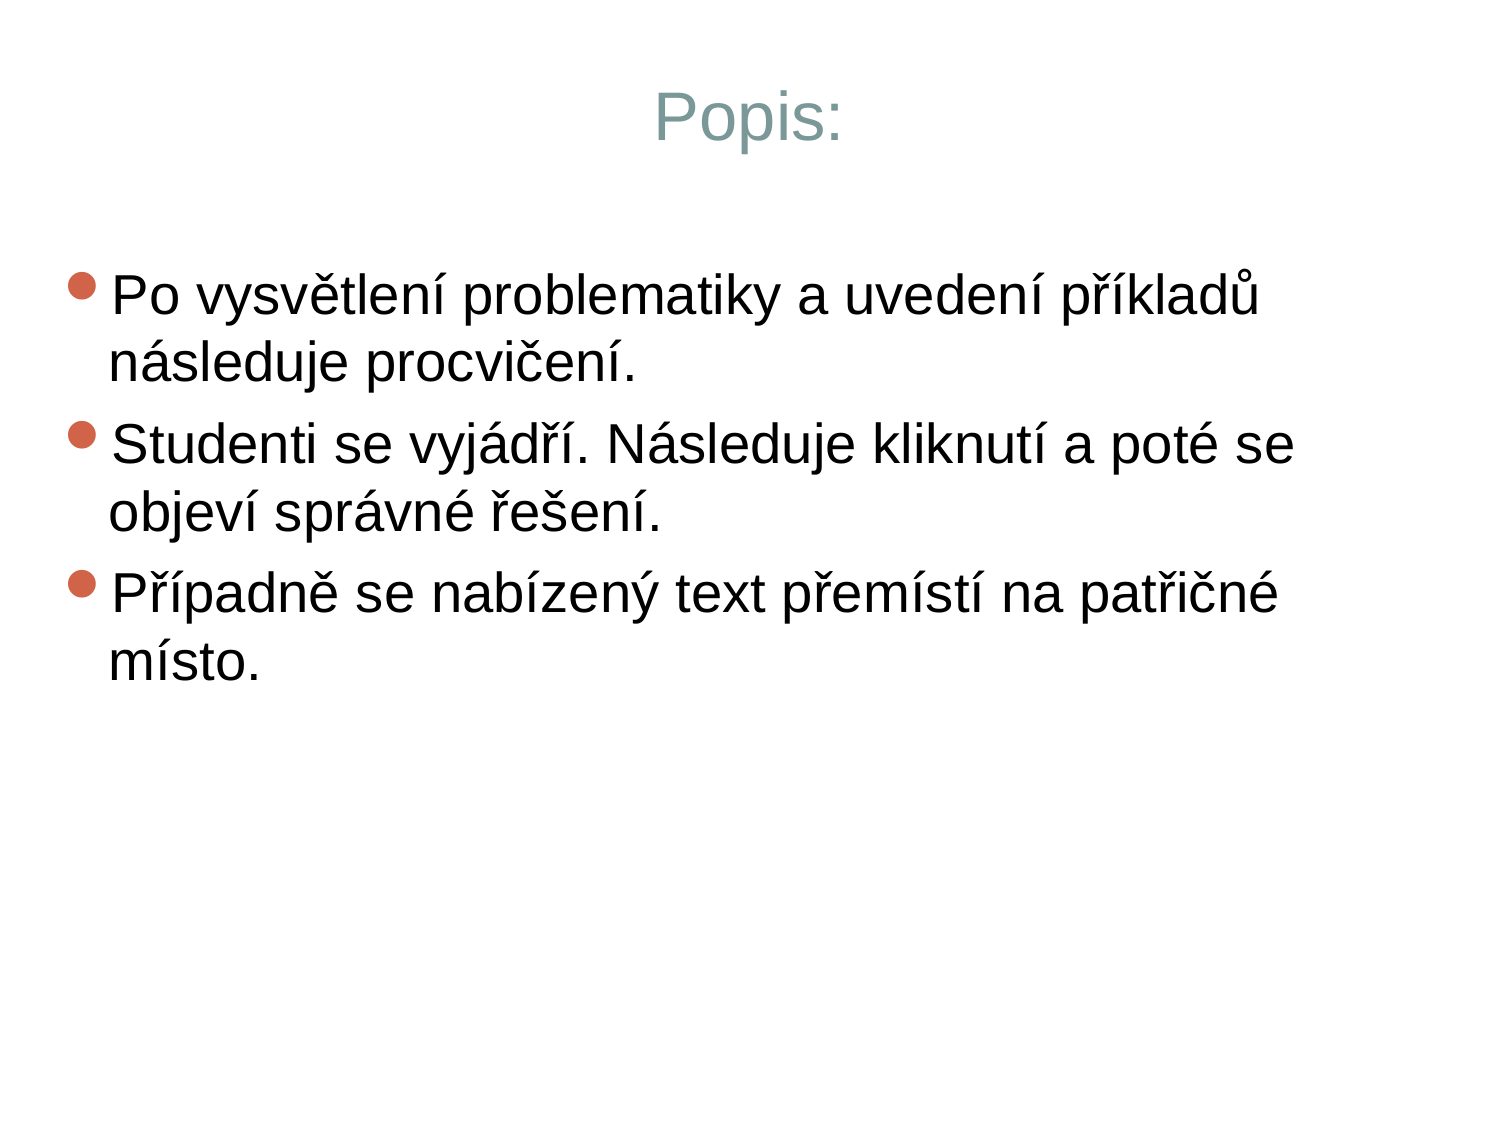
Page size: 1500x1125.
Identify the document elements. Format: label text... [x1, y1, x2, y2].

list Po vysvětlení problematiky a uvedení příkladů následuje procvičení. Studenti se vyjádří. Následuje kliknutí a poté se objeví správné řešení. Případně se nabízený text přemístí na patřičné místo. [49, 250, 1445, 1001]
title Popis: [49, 37, 1450, 162]
